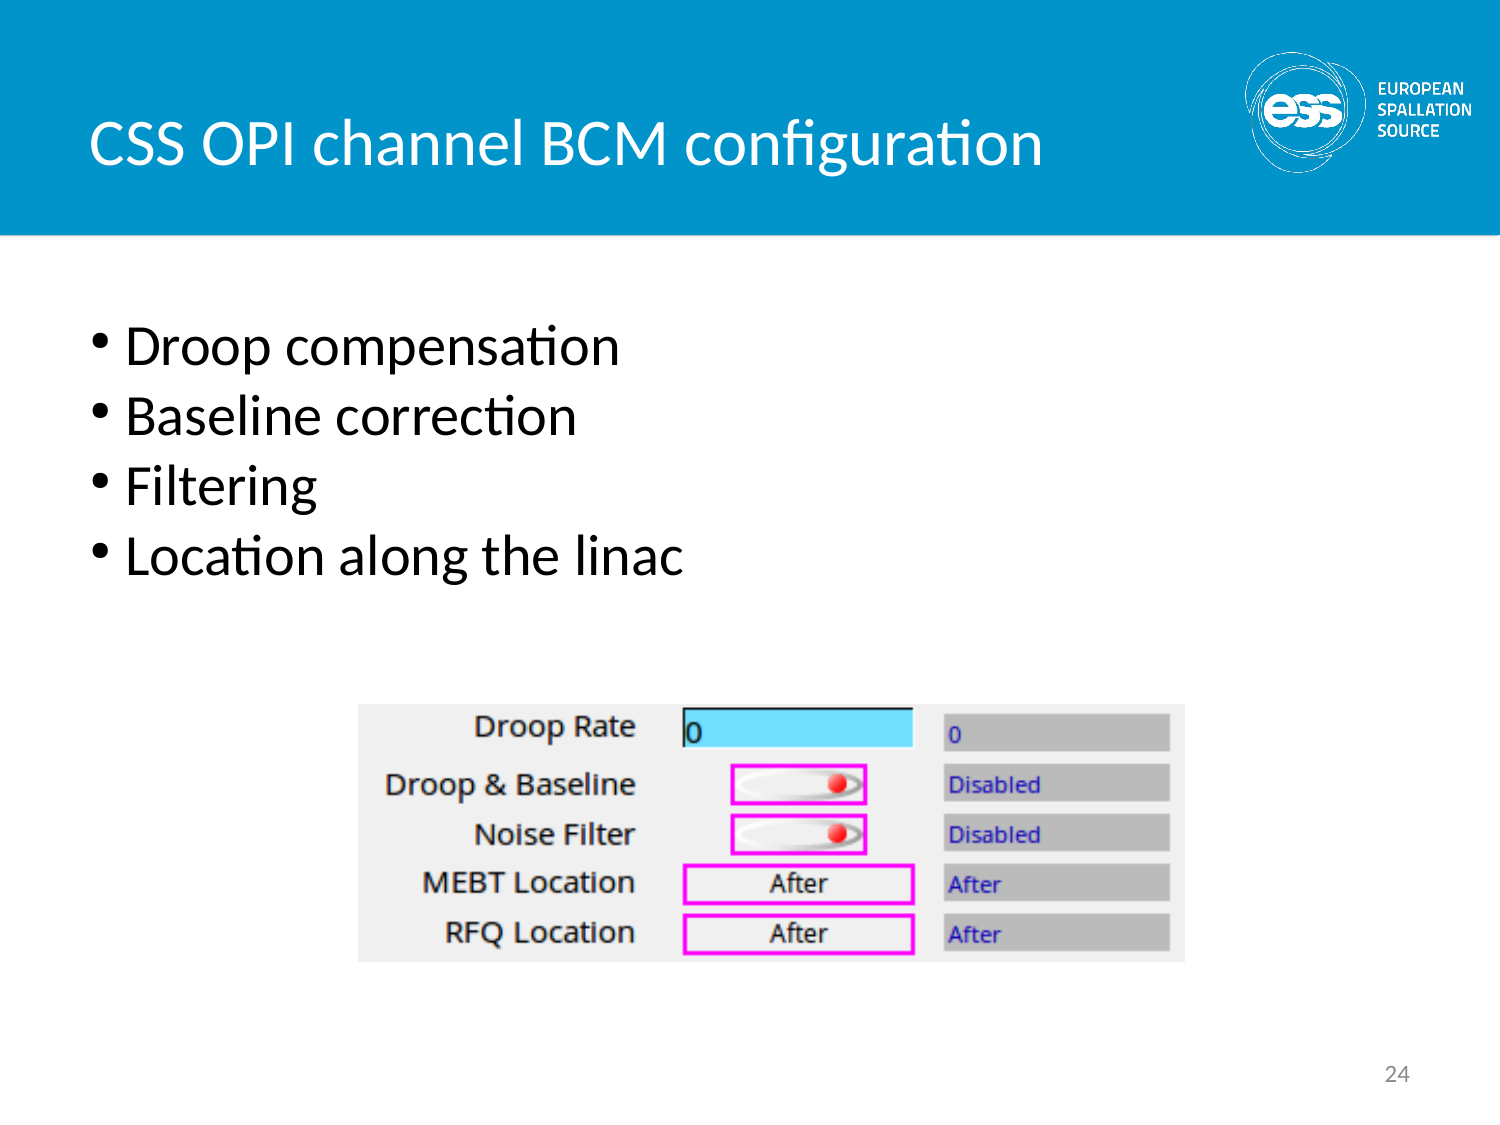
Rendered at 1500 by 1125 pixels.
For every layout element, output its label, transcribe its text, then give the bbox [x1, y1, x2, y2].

picture [1398, 109, 1406, 115]
picture [1422, 125, 1428, 134]
picture [1454, 83, 1458, 94]
picture [1264, 94, 1342, 127]
picture [1389, 104, 1393, 115]
text_box Droop compensation Baseline correction Filtering Location along the linac [75, 254, 1396, 676]
picture [1423, 83, 1430, 94]
picture [1400, 83, 1407, 94]
picture [1409, 104, 1415, 115]
text_box <number> [1074, 1042, 1425, 1103]
text_box CSS OPI channel BCM configuration [75, 45, 1246, 233]
picture [1379, 83, 1385, 94]
picture [1432, 125, 1438, 136]
picture [358, 704, 1185, 962]
picture [1443, 86, 1450, 93]
picture [1418, 104, 1423, 115]
picture [1436, 104, 1444, 115]
